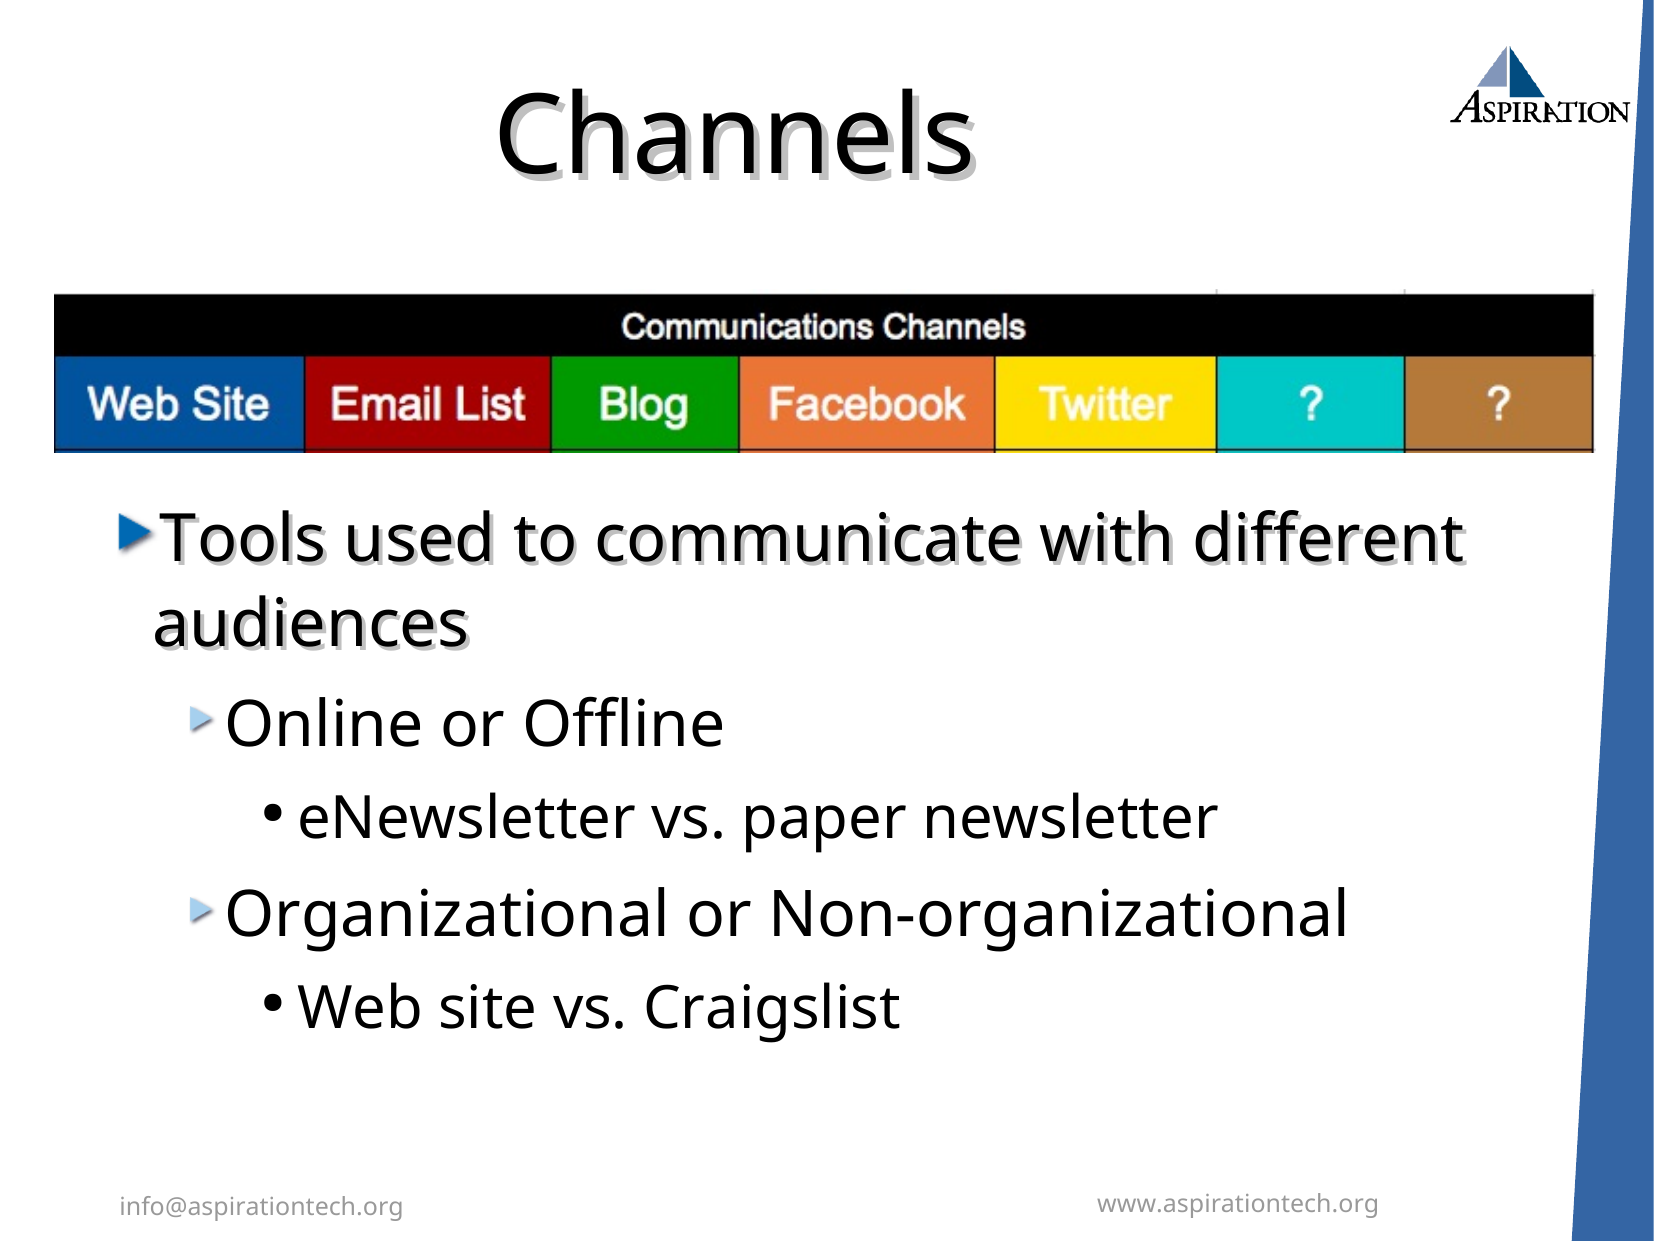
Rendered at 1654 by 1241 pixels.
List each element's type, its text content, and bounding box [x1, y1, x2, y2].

picture [54, 289, 1596, 453]
list Tools used to communicate with different audiences Online or Offline eNewsletter vs. paper newsletter Organizational or Non-organizational Web site vs. Craigslist [54, 490, 1596, 1195]
picture [1450, 46, 1631, 132]
title Channels [54, 21, 1415, 227]
